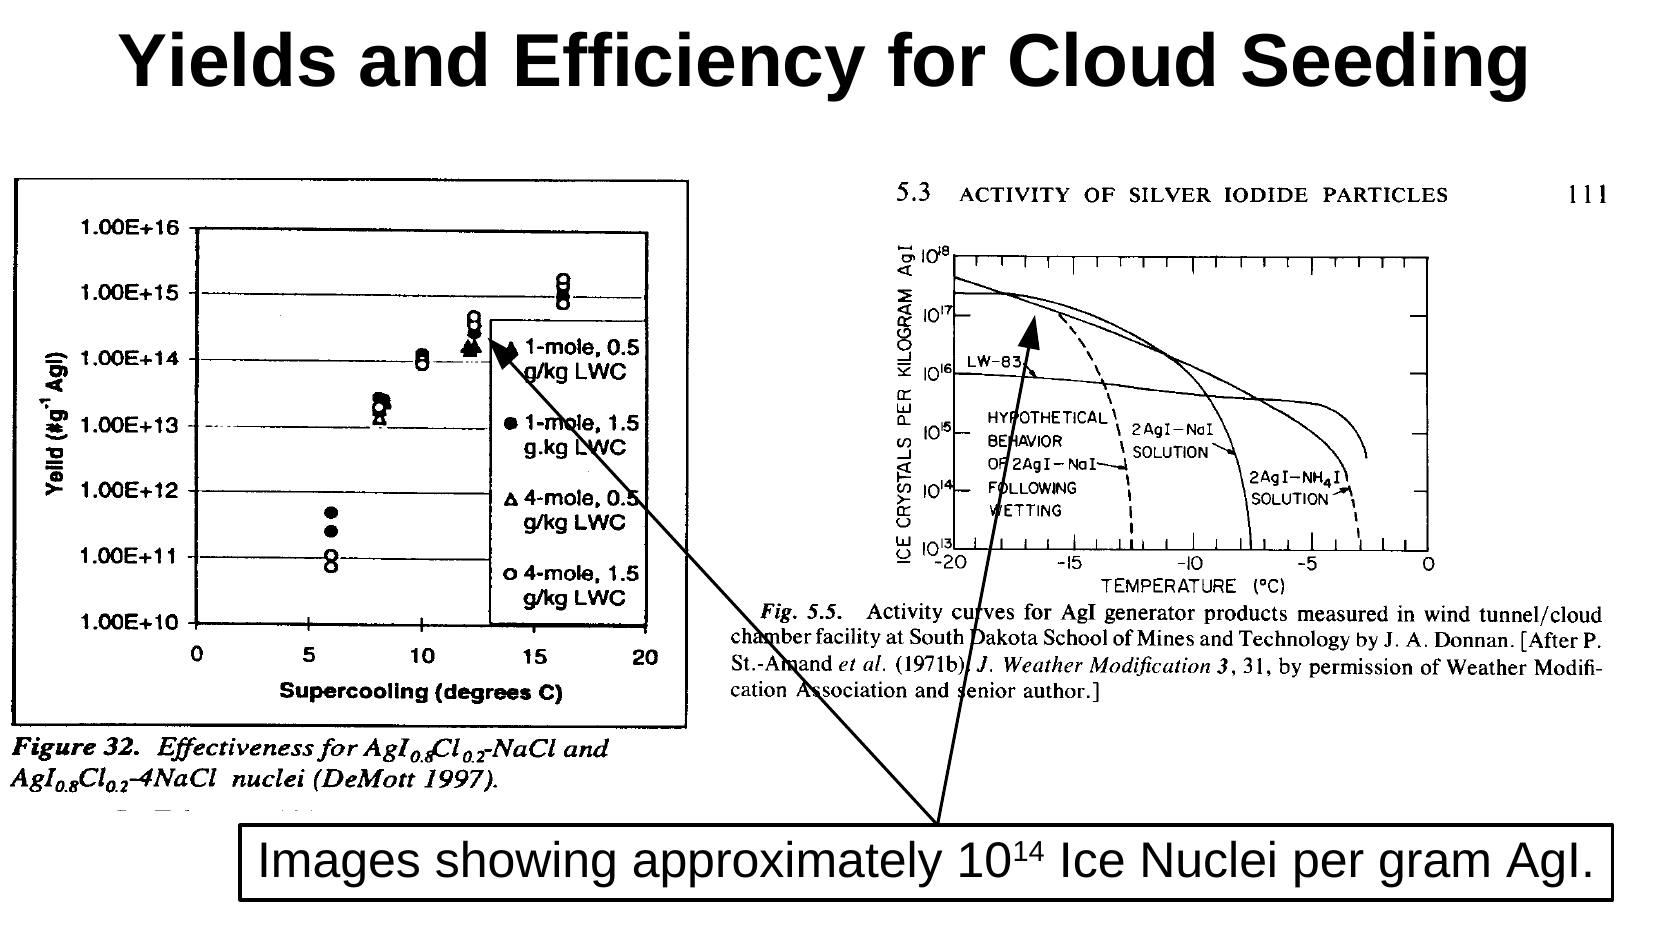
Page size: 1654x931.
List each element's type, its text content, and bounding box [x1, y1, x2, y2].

picture [720, 593, 824, 706]
picture [720, 175, 1628, 706]
picture [0, 178, 689, 811]
text_box Images showing approximately 1014 Ice Nuclei per gram AgI. [240, 825, 1613, 901]
title Yields and Efficiency for Cloud Seeding [0, 5, 1654, 107]
